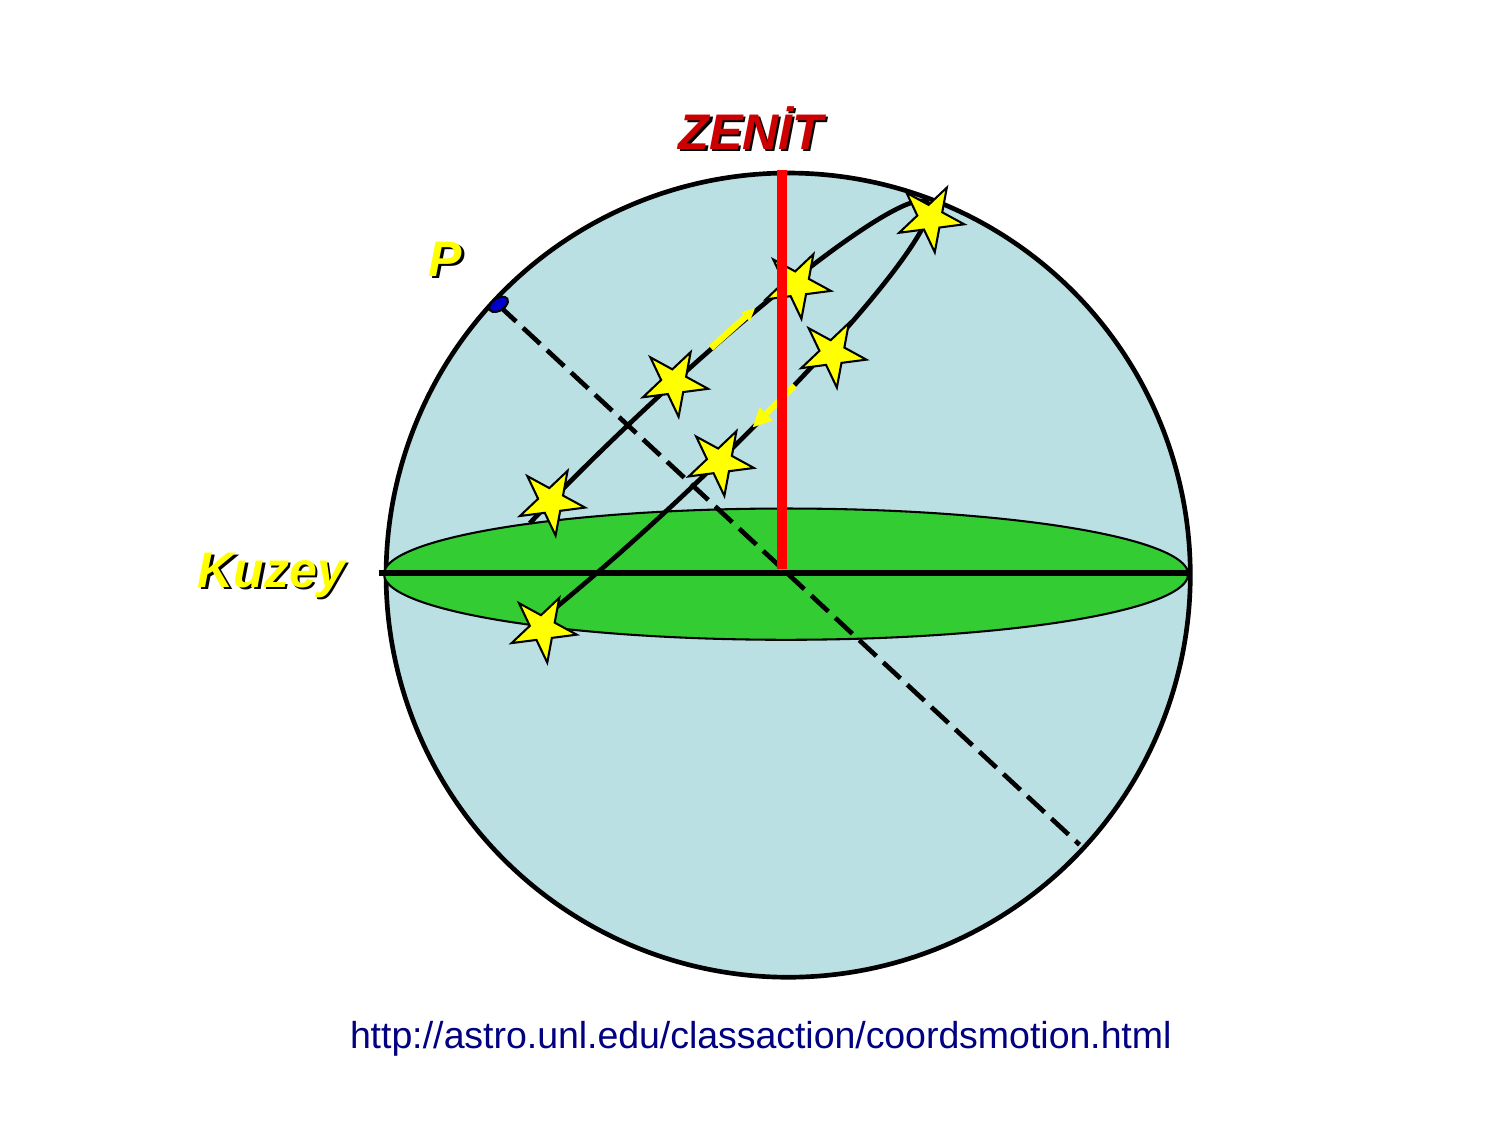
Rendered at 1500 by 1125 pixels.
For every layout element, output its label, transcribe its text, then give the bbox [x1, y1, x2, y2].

text_box http://astro.unl.edu/classaction/coordsmotion.html [25, 1003, 1487, 1109]
text_box [388, 173, 1191, 570]
text_box Kuzey [182, 529, 402, 605]
text_box [387, 576, 1191, 978]
text_box ZENİT [663, 91, 883, 167]
text_box P [413, 219, 633, 295]
